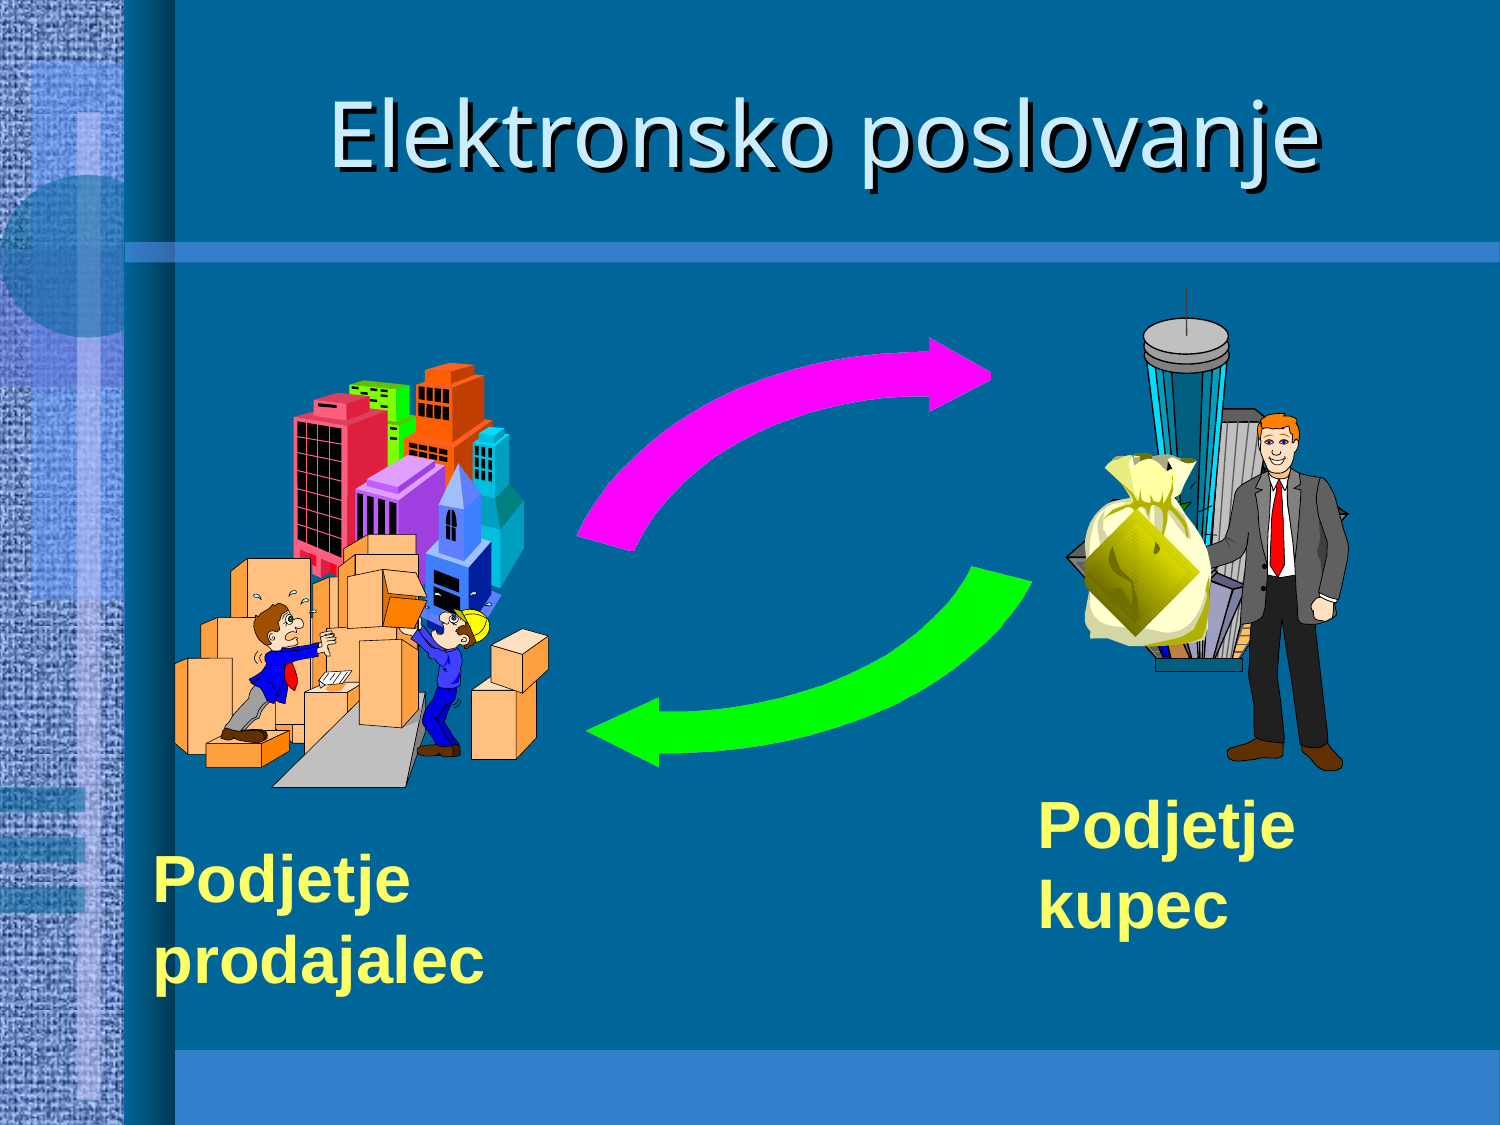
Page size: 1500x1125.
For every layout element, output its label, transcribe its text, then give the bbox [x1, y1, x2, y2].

title Elektronsko poslovanje [187, 37, 1463, 225]
picture [0, 388, 124, 1125]
picture [0, 0, 123, 249]
text_box Podjetje prodajalec [137, 862, 988, 1000]
chart [1064, 287, 1351, 773]
text_box Podjetje kupec [1022, 774, 1313, 950]
chart [173, 337, 991, 790]
chart [574, 565, 1037, 768]
